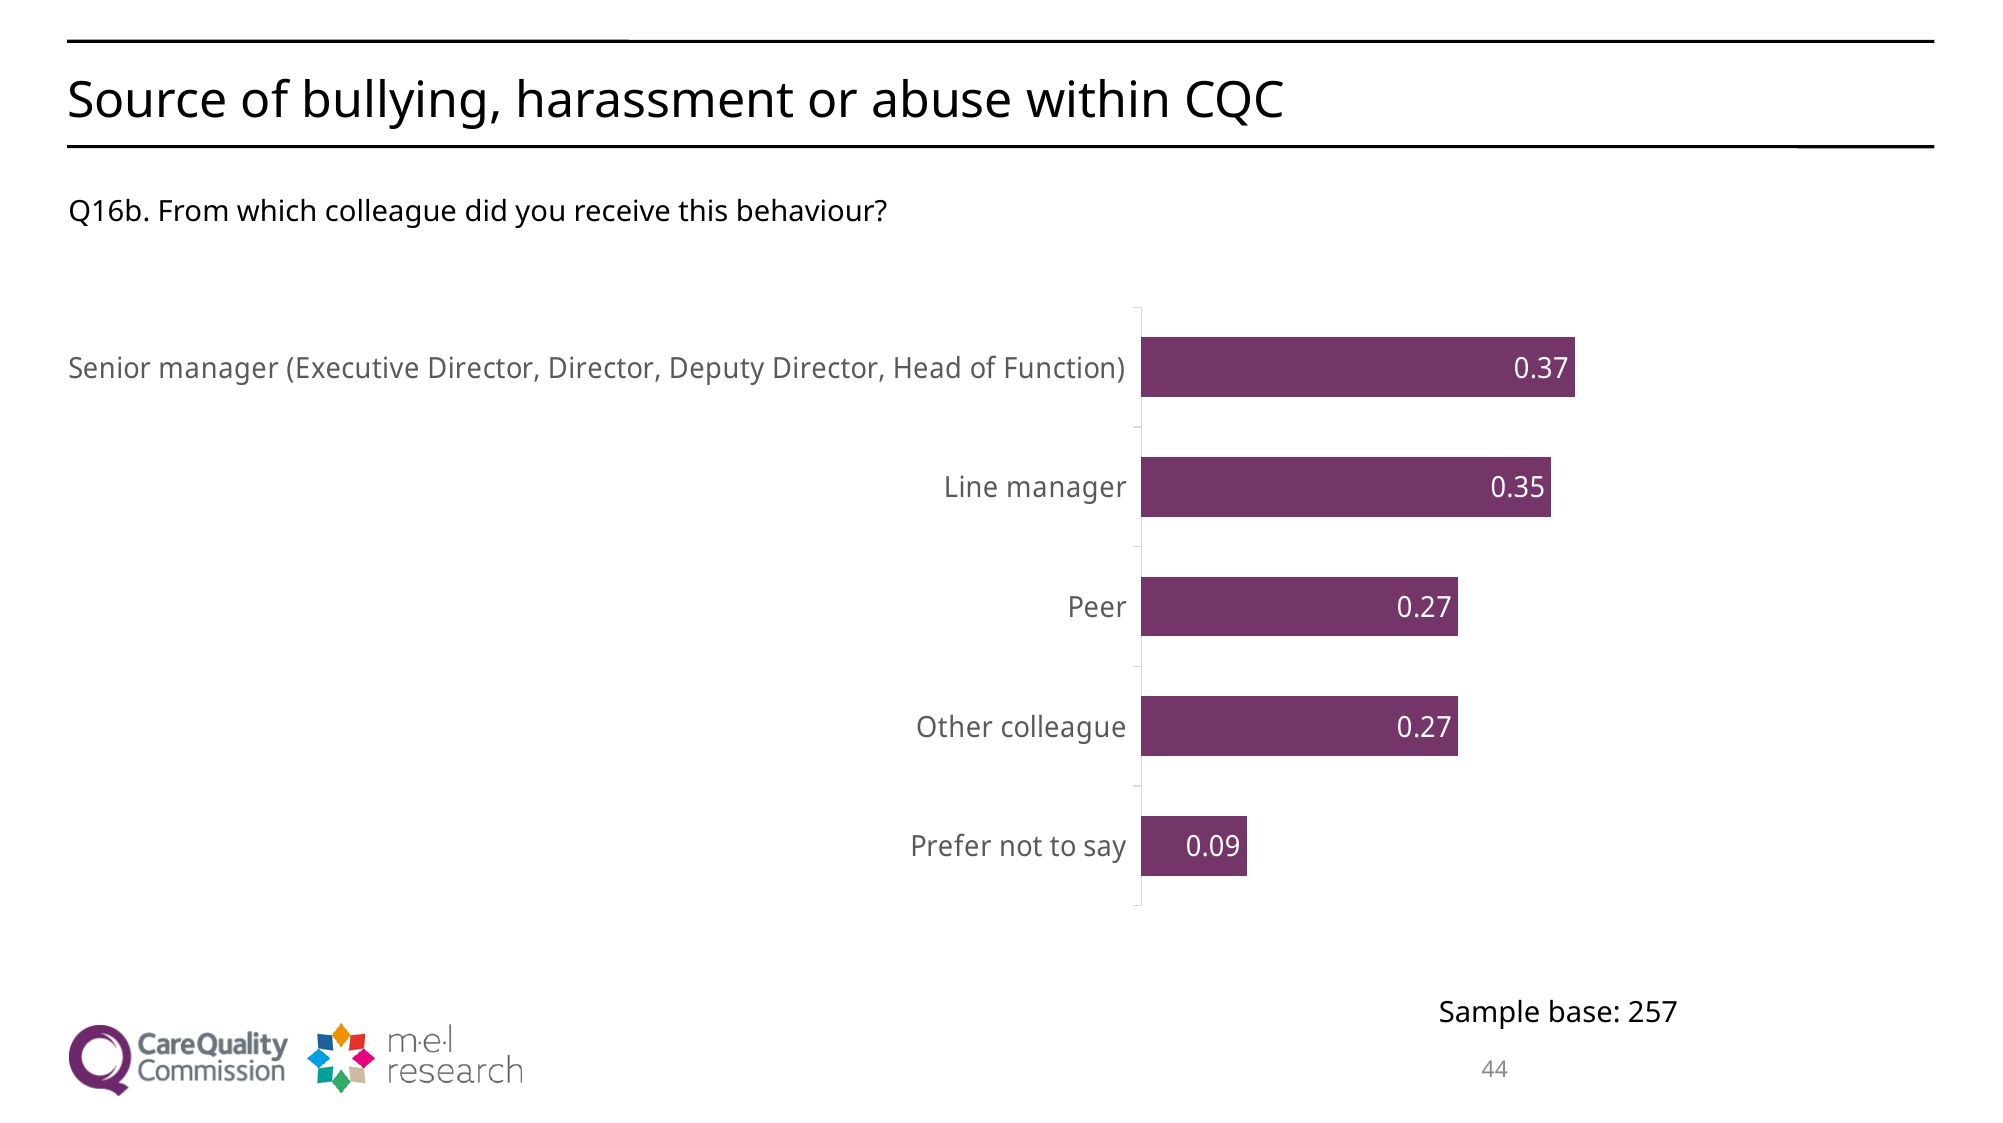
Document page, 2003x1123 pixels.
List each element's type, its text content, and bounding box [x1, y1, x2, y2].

text_box Q16b. From which colleague did you receive this behaviour? [68, 184, 942, 227]
picture [307, 1023, 522, 1093]
text_box Sample base: 257 [1423, 986, 1696, 1037]
chart [68, 295, 1640, 919]
picture [67, 1023, 291, 1099]
slide_number 44 [1466, 1039, 1934, 1100]
title Source of bullying, harassment or abuse within CQC [67, 48, 1935, 136]
